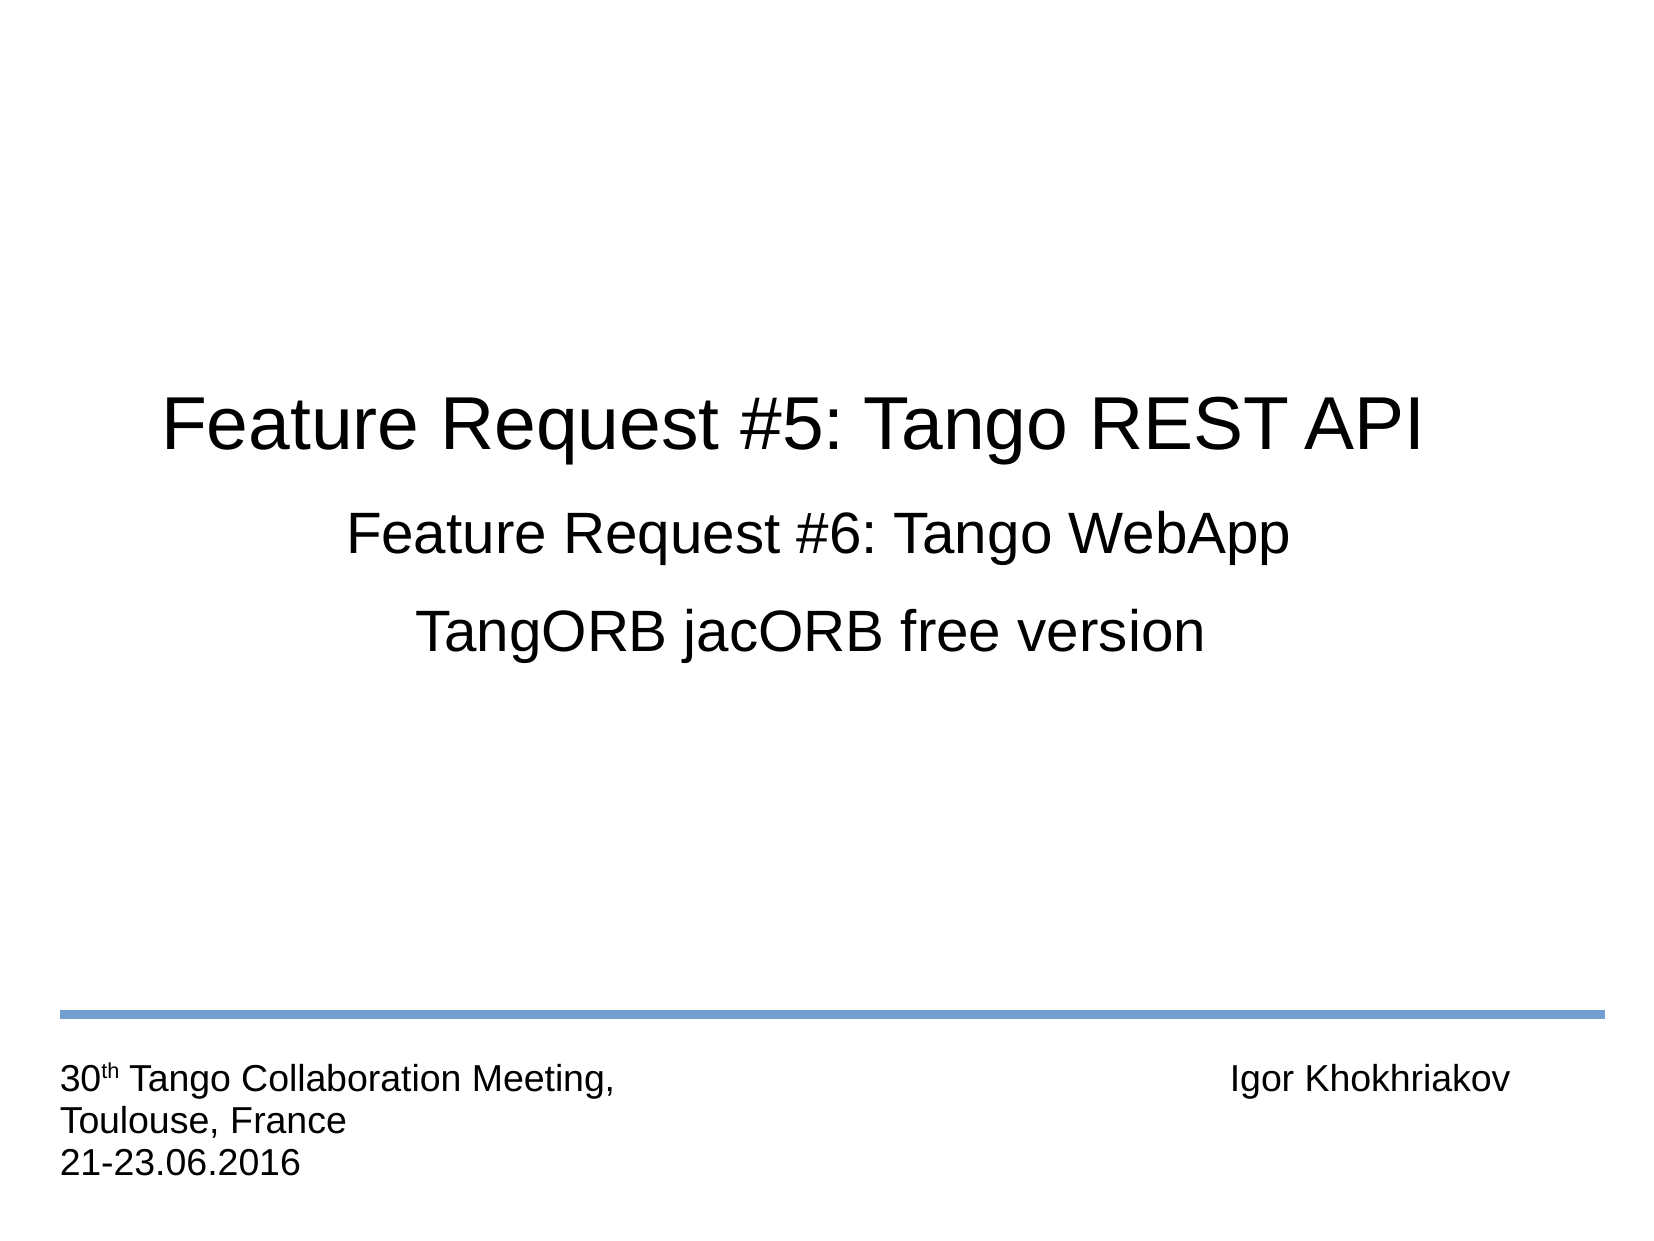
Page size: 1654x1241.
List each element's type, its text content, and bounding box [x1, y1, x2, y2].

text_box Igor Khokhriakov [1215, 1050, 1526, 1107]
title Feature Request #5: Tango REST API Feature Request #6: Tango WebApp TangORB jacORB free version [75, 315, 1564, 869]
text_box 30th Tango Collaboration Meeting, Toulouse, France 21-23.06.2016 [45, 1050, 630, 1201]
